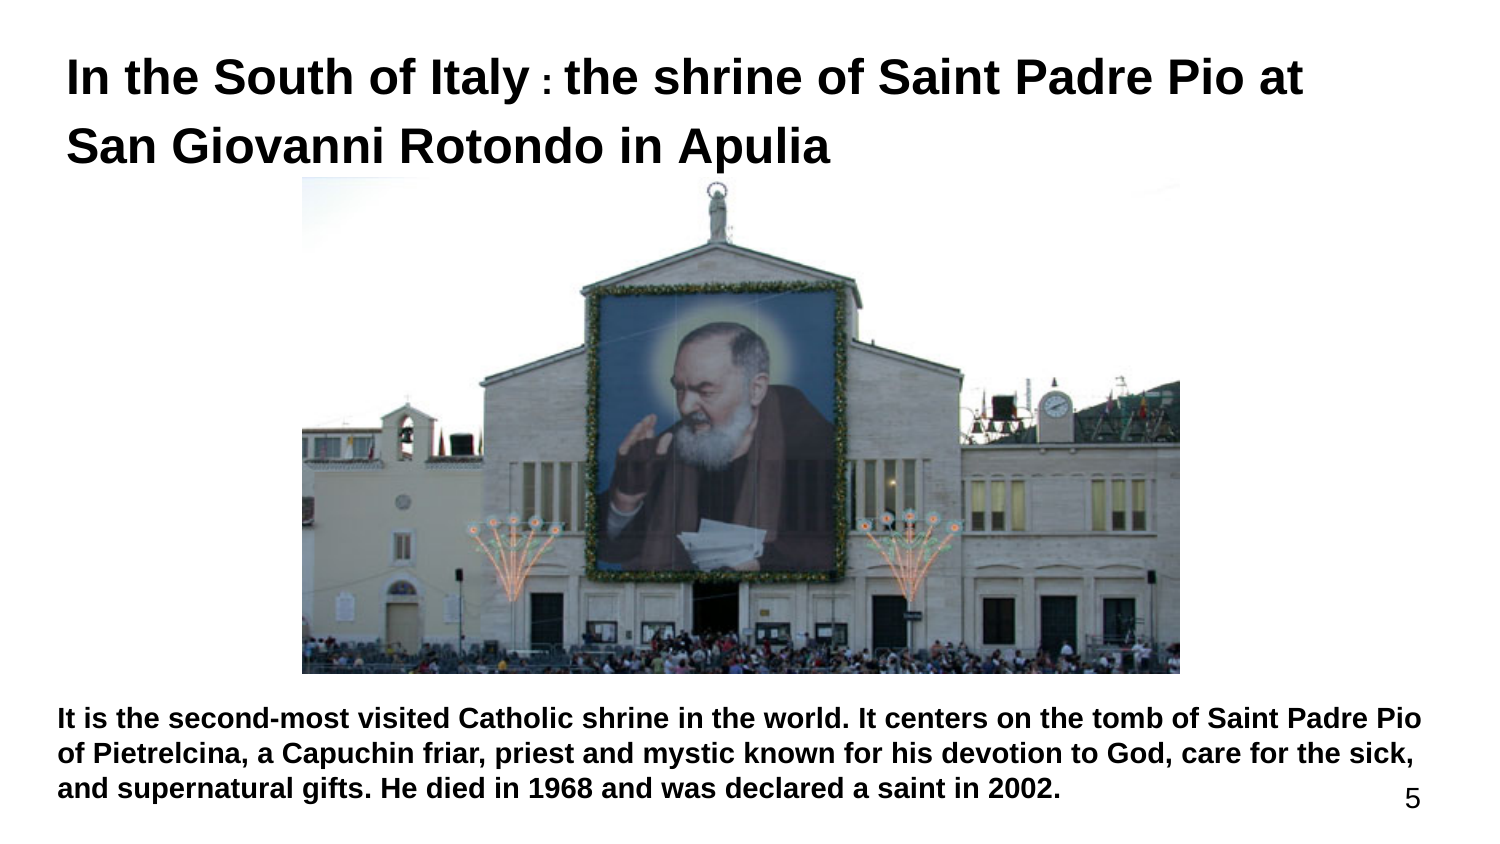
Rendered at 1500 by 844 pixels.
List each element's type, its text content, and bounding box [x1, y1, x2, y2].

picture [302, 177, 1180, 674]
title In the South of Italy : the shrine of Saint Padre Pio at San Giovanni Rotondo in Apulia [51, 20, 1449, 764]
slide_number 18 [1389, 764, 1480, 830]
list It is the second-most visited Catholic shrine in the world. It centers on the tomb of Saint Padre Pio of Pietrelcina, a Capuchin friar, priest and mystic known for his devotion to God, care for the sick, and supernatural gifts. He died in 1968 and was declared a saint in 2002. [42, 195, 1440, 838]
